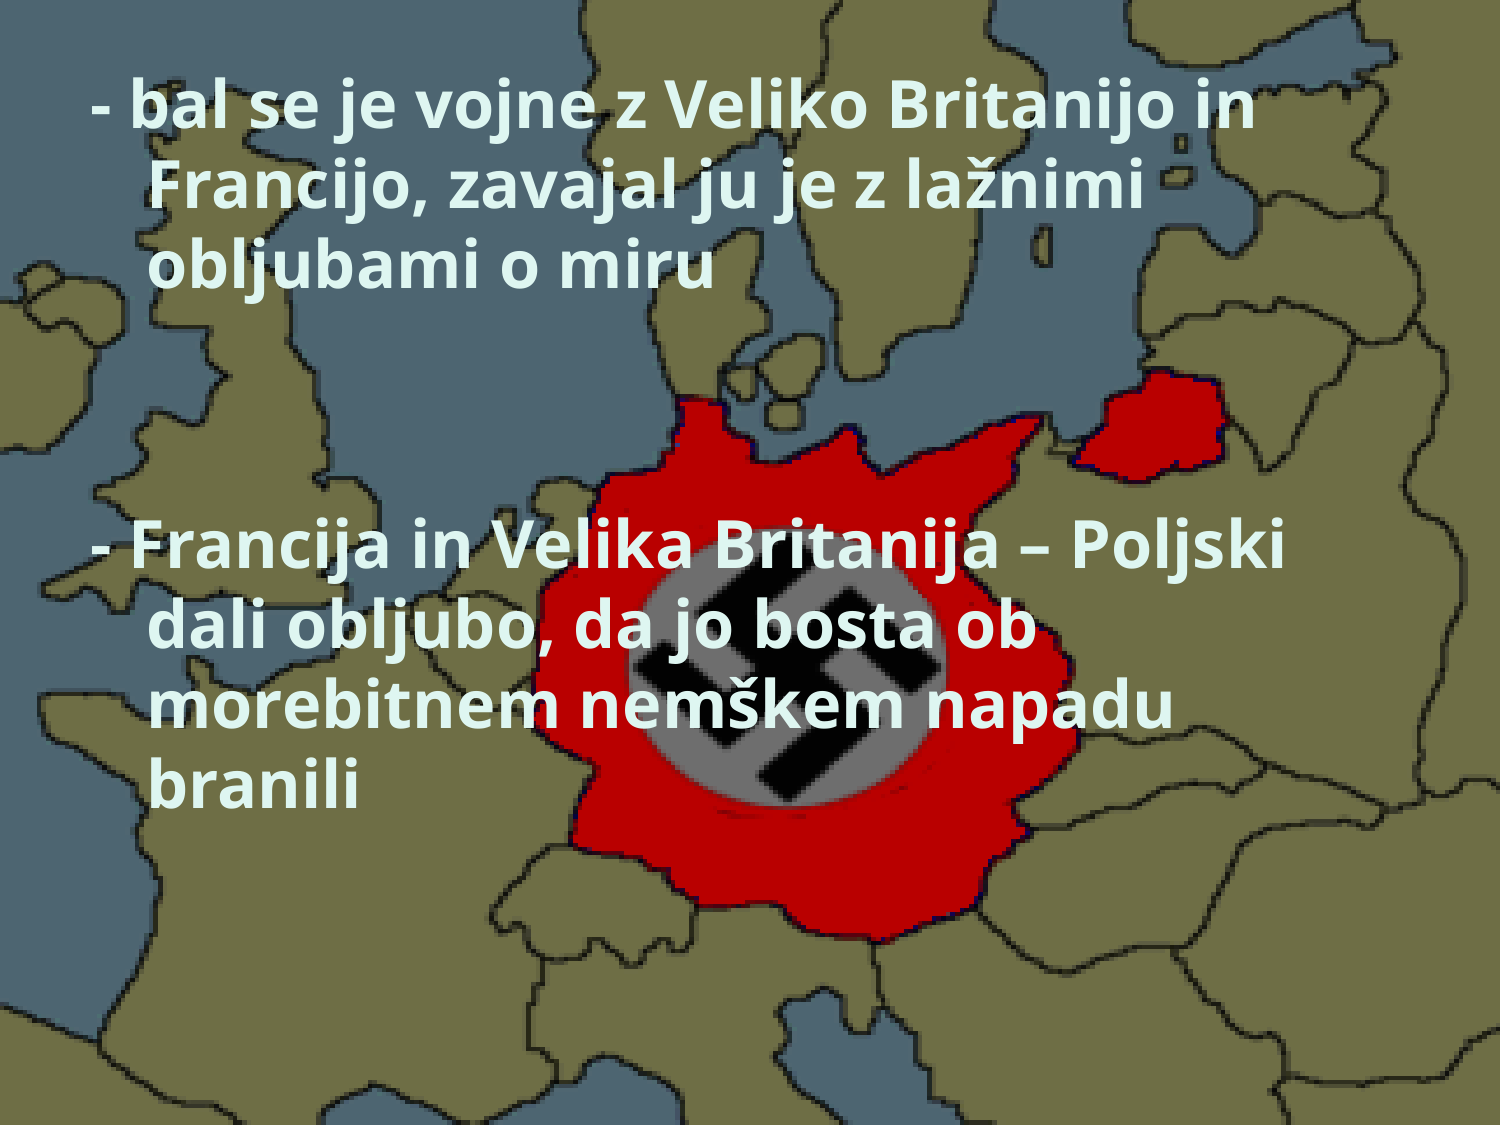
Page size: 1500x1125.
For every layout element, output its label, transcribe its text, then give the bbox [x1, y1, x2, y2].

list - bal se je vojne z Veliko Britanijo in Francijo, zavajal ju je z lažnimi obljubami o miru - Francija in Velika Britanija – Poljski dali obljubo, da jo bosta ob morebitnem nemškem napadu branili [75, 54, 1425, 1005]
picture [0, 0, 1500, 1125]
